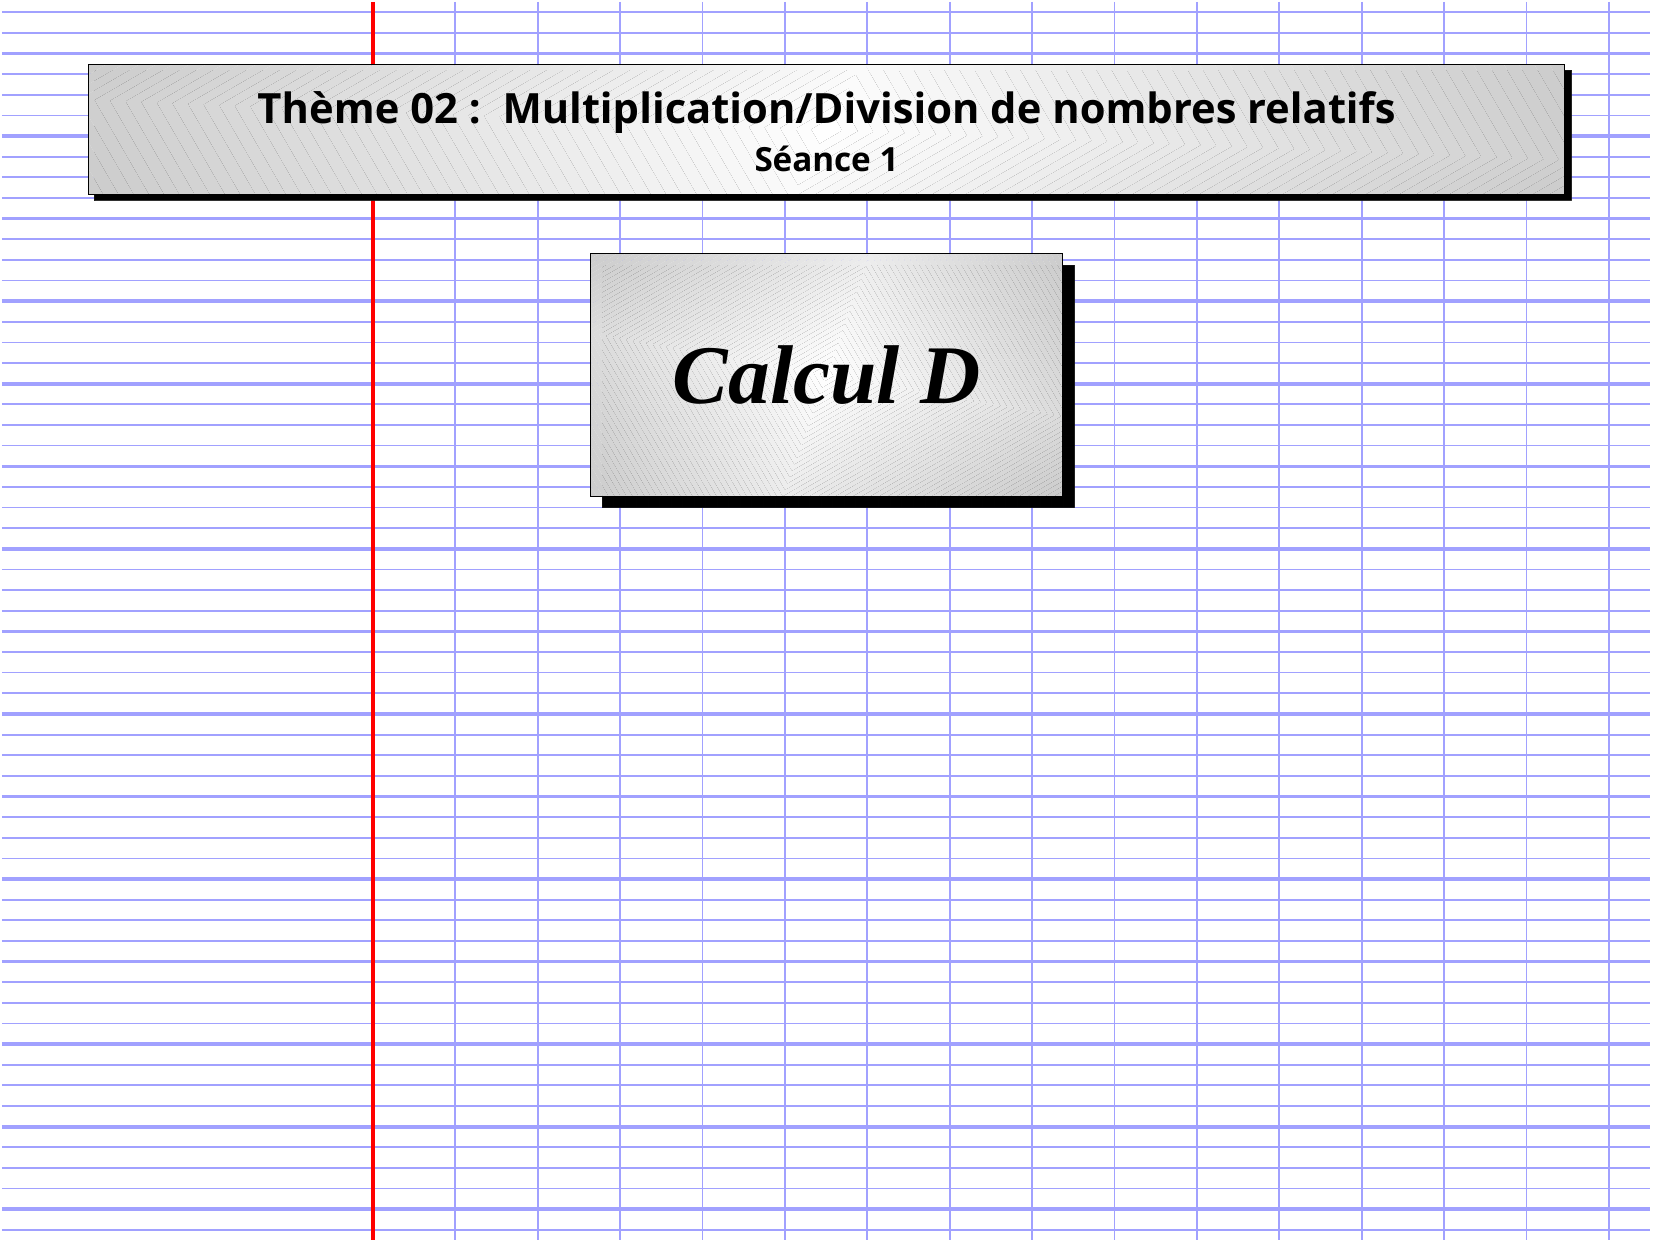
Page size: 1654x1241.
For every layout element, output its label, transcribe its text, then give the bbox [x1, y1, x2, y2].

picture [0, 0, 1654, 1241]
text_box Thème 02 : Multiplication/Division de nombres relatifs Séance 1 [88, 64, 1565, 195]
text_box Calcul D [590, 253, 1063, 497]
